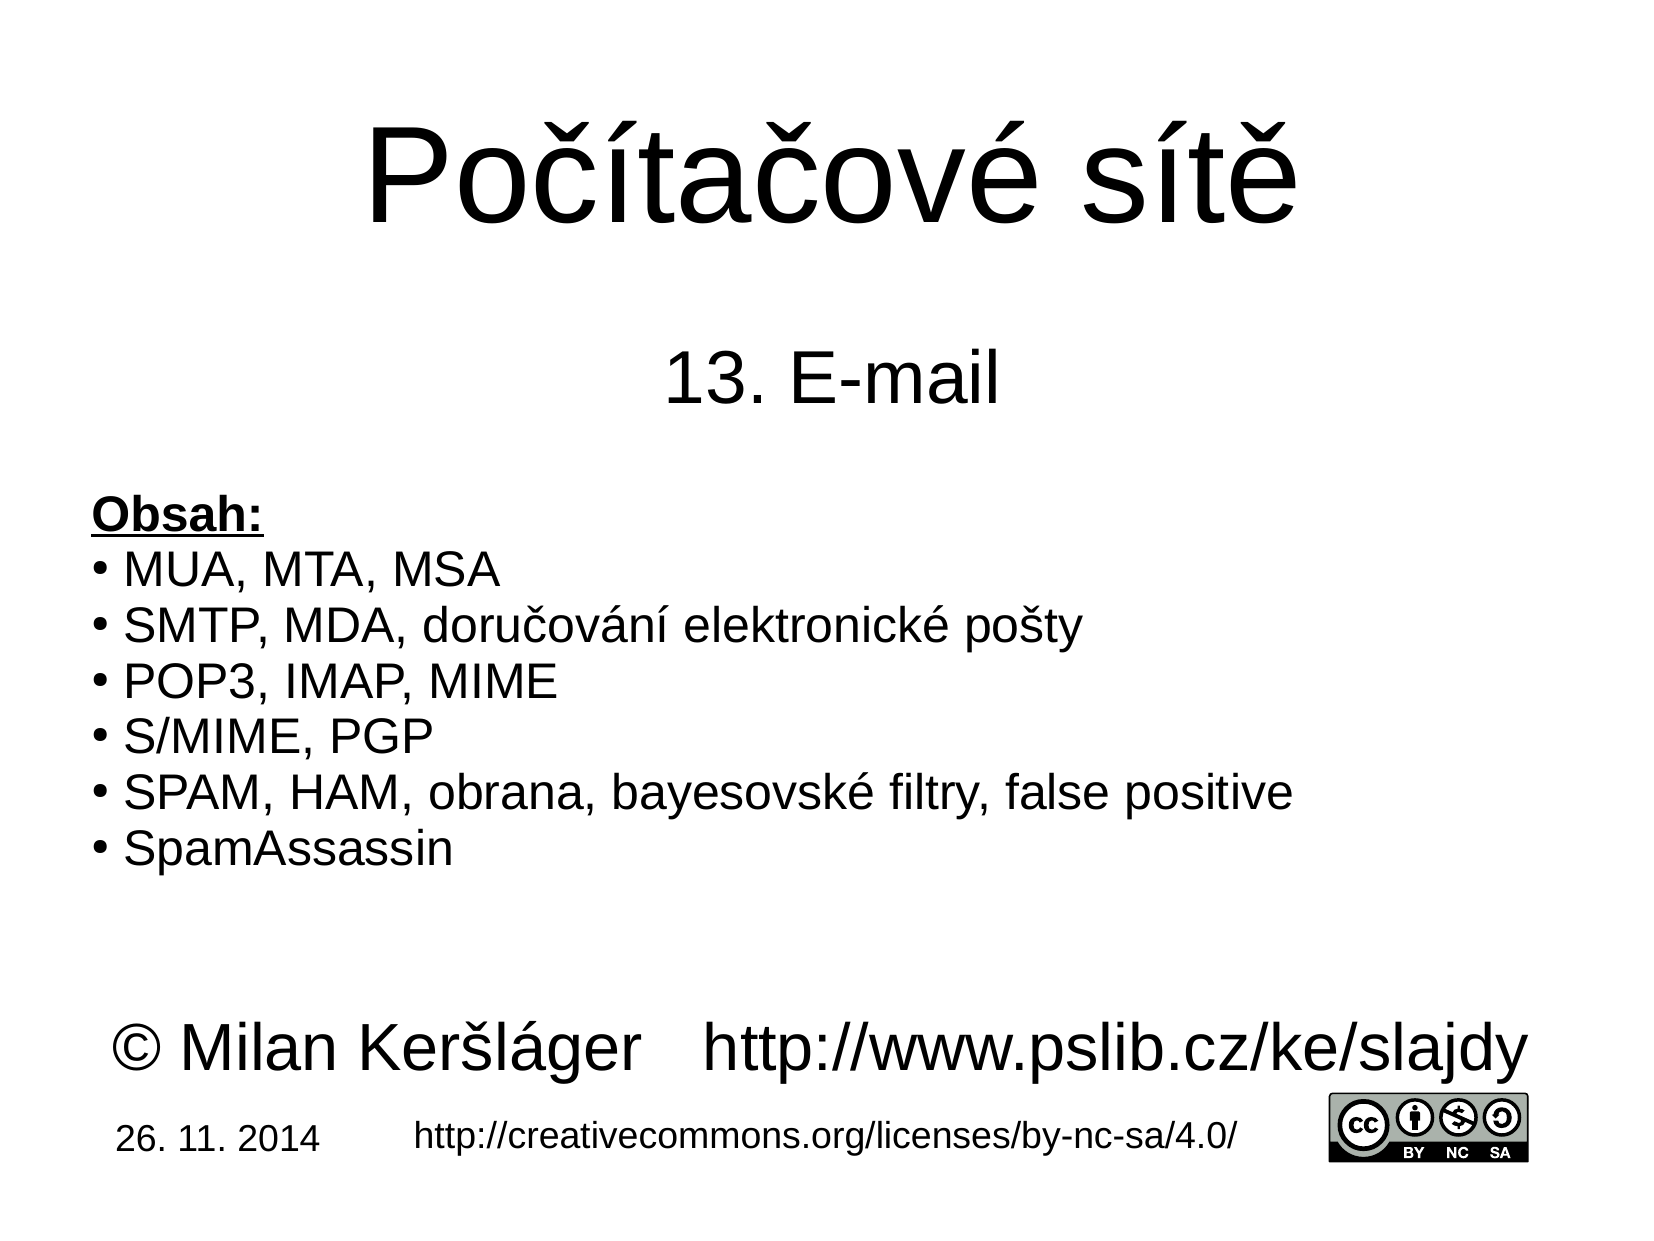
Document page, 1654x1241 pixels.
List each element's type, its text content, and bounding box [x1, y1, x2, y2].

text_box http://creativecommons.org/licenses/by-nc-sa/4.0/ [339, 1107, 1313, 1165]
list © Milan Keršláger http://www.pslib.cz/ke/slajdy [76, 1009, 1565, 1087]
title Počítačové sítě 13. E-mail [88, 56, 1577, 461]
picture [1328, 1092, 1529, 1163]
text_box 26. 11. 2014 [100, 1110, 355, 1168]
text_box Obsah: MUA, MTA, MSA SMTP, MDA, doručování elektronické pošty POP3, IMAP, MIME S/MIME, PGP SPAM, HAM, obrana, bayesovské filtry, false positive SpamAssassin [76, 478, 1583, 884]
